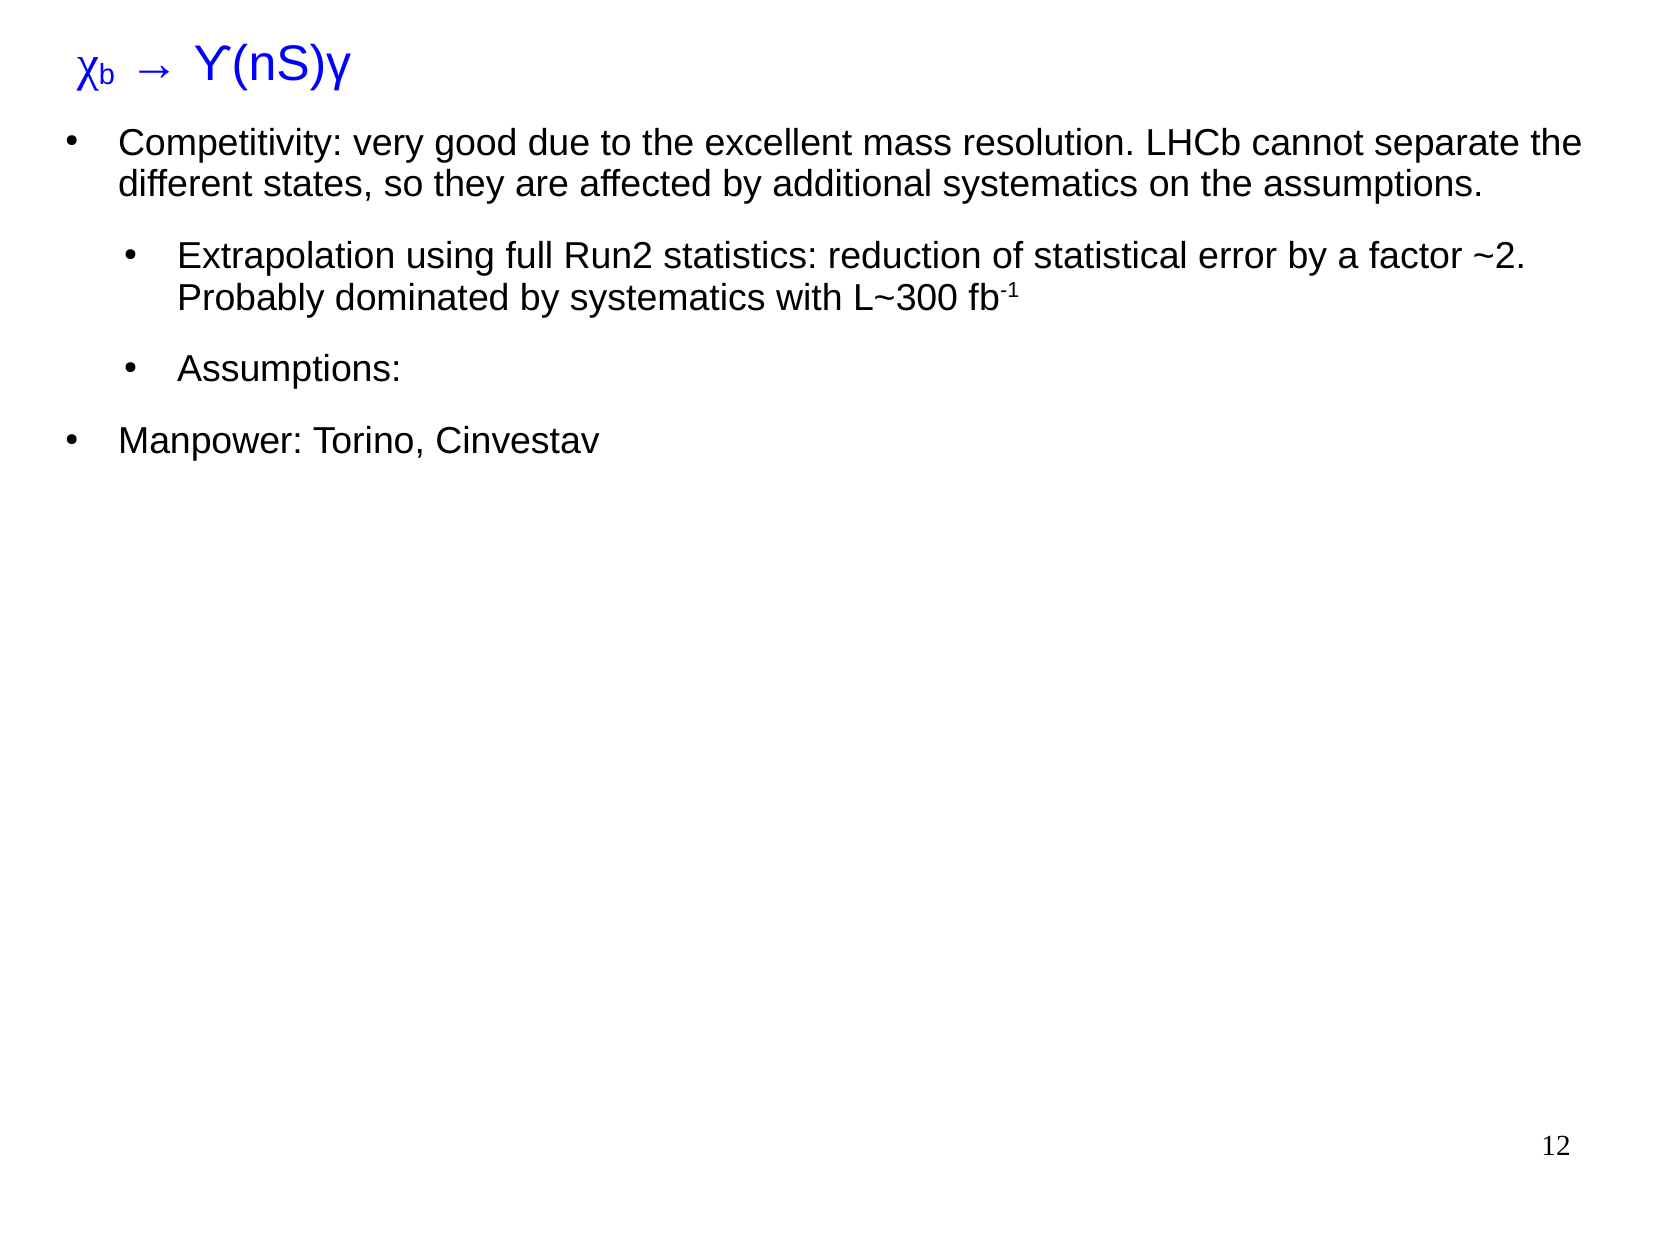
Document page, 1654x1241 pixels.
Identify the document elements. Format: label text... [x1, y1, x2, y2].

list χb → ϒ(nS)γ Competitivity: very good due to the excellent mass resolution. LHCb cannot separate the different states, so they are affected by additional systematics on the assumptions. Extrapolation using full Run2 statistics: reduction of statistical error by a factor ~2. Probably dominated by systematics with L~300 fb-1 Assumptions: Manpower: Torino, Cinvestav [5, 35, 1648, 854]
